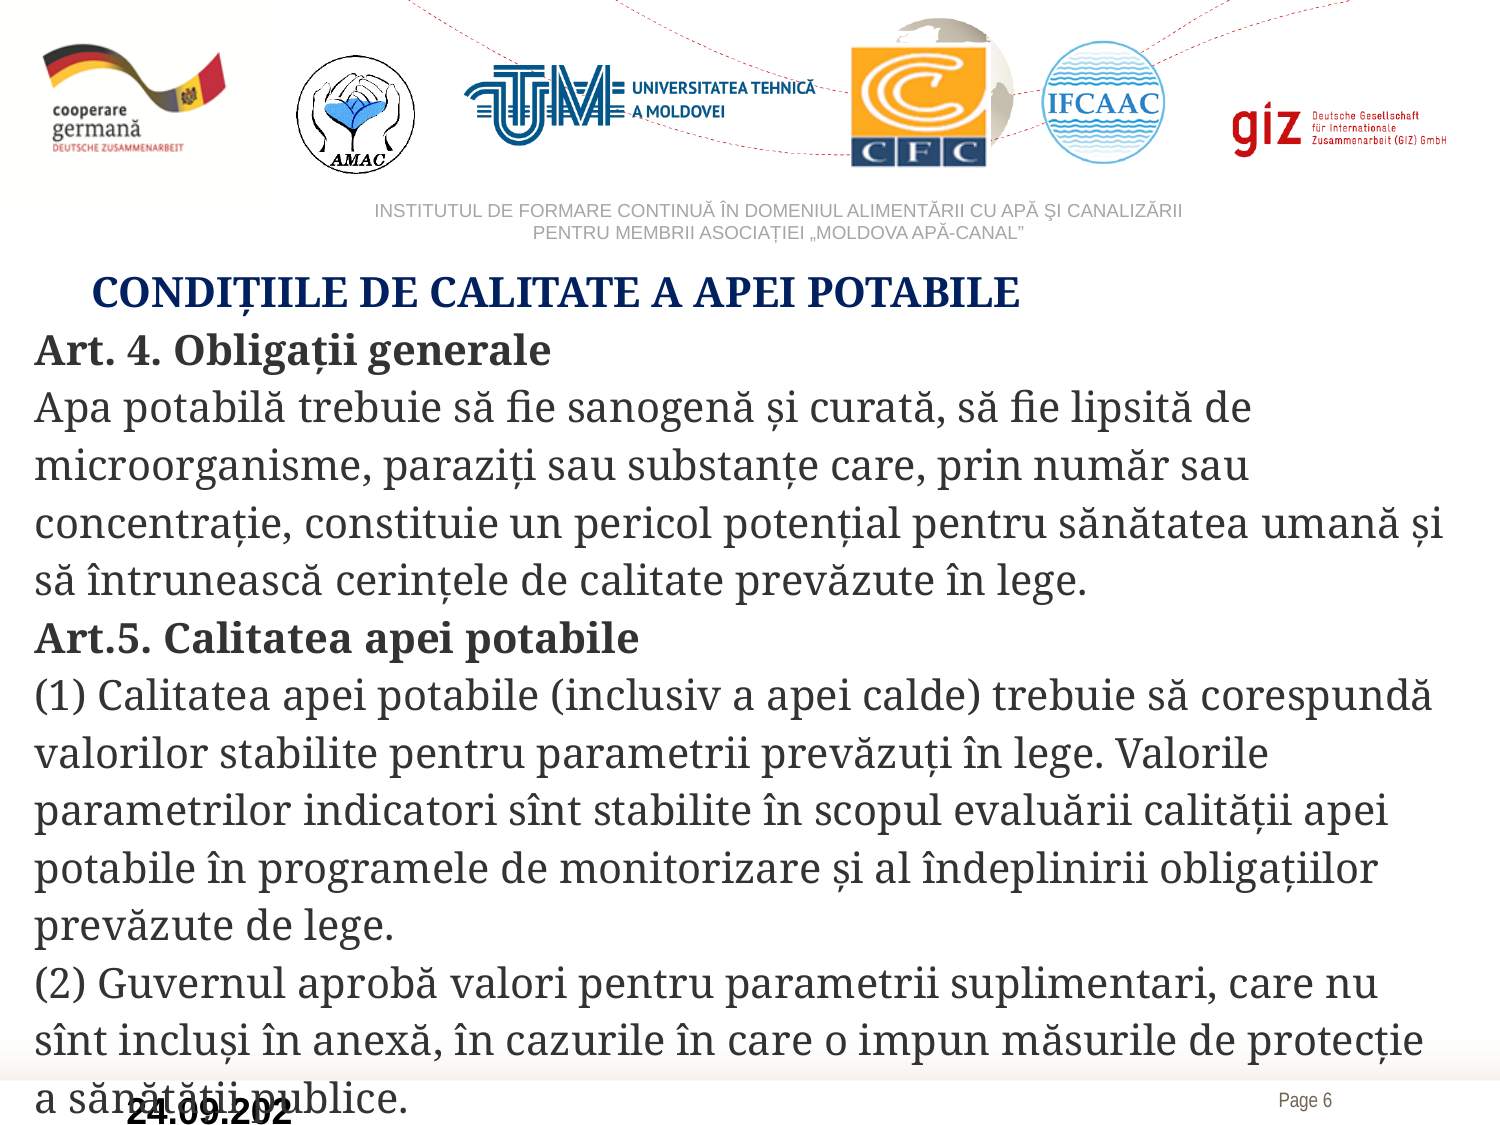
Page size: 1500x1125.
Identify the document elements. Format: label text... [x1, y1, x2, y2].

title CONDIȚIILE DE CALITATE A APEI POTABILE Art. 4. Obligații generale Apa potabilă trebuie să fie sanogenă și curată, să fie lipsită de microorganisme, paraziți sau substanțe care, prin număr sau concentrație, constituie un pericol potențial pentru sănătatea umană și să întrunească cerințele de calitate prevăzute în lege. Art.5. Calitatea apei potabile (1) Calitatea apei potabile (inclusiv a apei calde) trebuie să corespundă valorilor stabilite pentru parametrii prevăzuți în lege. Valorile parametrilor indicatori sînt stabilite în scopul evaluării calității apei potabile în programele de monitorizare și al îndeplinirii obligațiilor prevăzute de lege. (2) Guvernul aprobă valori pentru parametrii suplimentari, care nu sînt incluși în anexă, în cazurile în care o impun măsurile de protecție a sănătății publice. [19, 251, 1470, 976]
picture [372, 978, 384, 996]
picture [756, 987, 765, 996]
picture [733, 978, 744, 996]
picture [183, 978, 193, 985]
picture [254, 976, 264, 996]
picture [161, 976, 171, 994]
picture [1298, 978, 1308, 985]
picture [1156, 987, 1165, 996]
picture [1360, 976, 1370, 996]
picture [0, 959, 1500, 1081]
picture [1003, 978, 1014, 996]
picture [586, 978, 597, 996]
picture [1092, 978, 1102, 985]
picture [0, 0, 1500, 206]
picture [398, 978, 409, 996]
picture [696, 976, 706, 996]
picture [1255, 987, 1264, 996]
picture [862, 978, 872, 985]
picture [328, 978, 339, 996]
slide_number 14.07.2021 [111, 1079, 324, 1120]
picture [799, 987, 808, 996]
picture [976, 976, 986, 996]
picture [480, 987, 489, 996]
text_box INSTITUTUL DE FORMARE CONTINUĂ ÎN DOMENIUL ALIMENTĂRII CU APĂ ŞI CANALIZĂRII PENTRU MEMBRII ASOCIAȚIEI „MOLDOVA APĂ-CANAL” [190, 170, 1366, 251]
picture [303, 987, 312, 996]
picture [135, 976, 145, 996]
picture [610, 978, 620, 985]
picture [421, 987, 430, 996]
picture [516, 978, 528, 996]
picture [458, 976, 468, 994]
